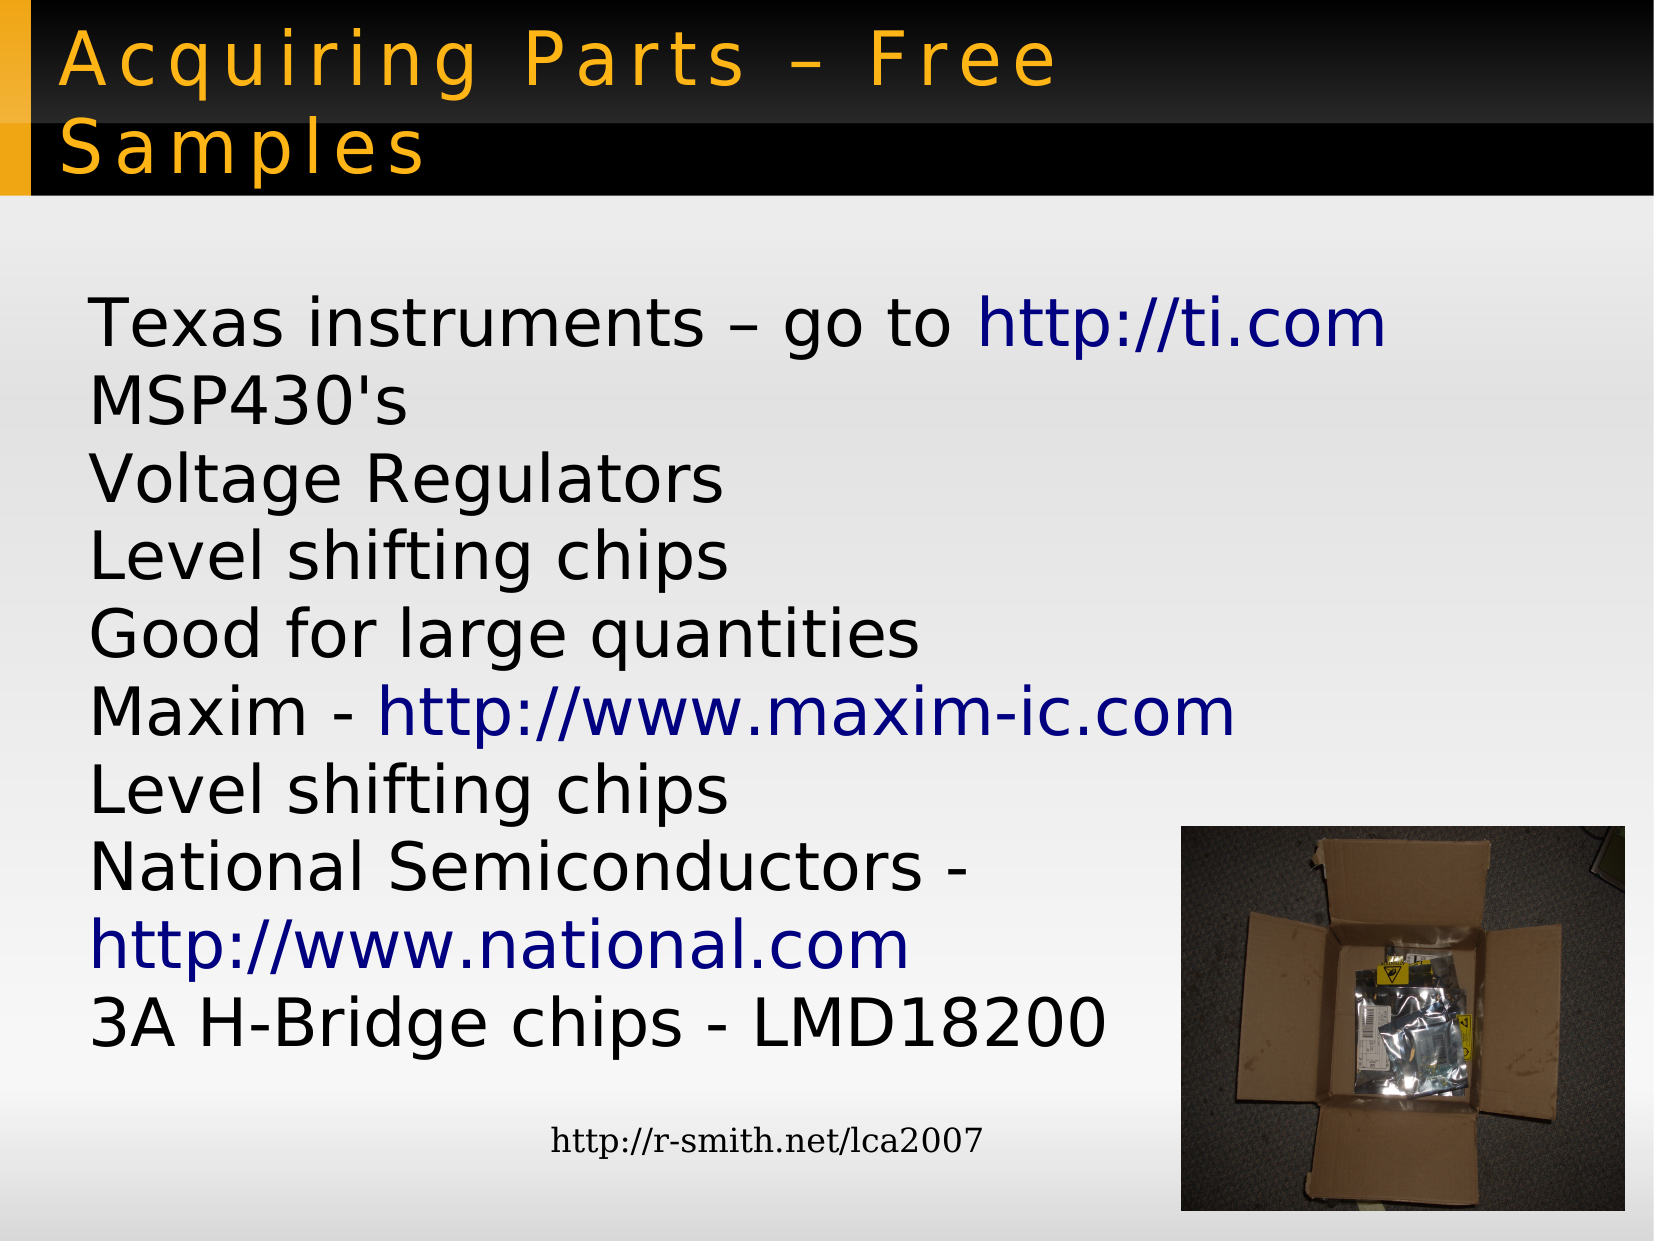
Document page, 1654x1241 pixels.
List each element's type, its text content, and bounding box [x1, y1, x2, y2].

title Acquiring Parts – Free Samples [59, 16, 1270, 191]
subtitle Texas instruments – go to http://ti.com MSP430's Voltage Regulators Level shifting chips Good for large quantities Maxim - http://www.maxim-ic.com Level shifting chips National Semiconductors - http://www.national.com 3A H-Bridge chips - LMD18200 [88, 264, 1577, 1083]
picture [0, 0, 1654, 1241]
